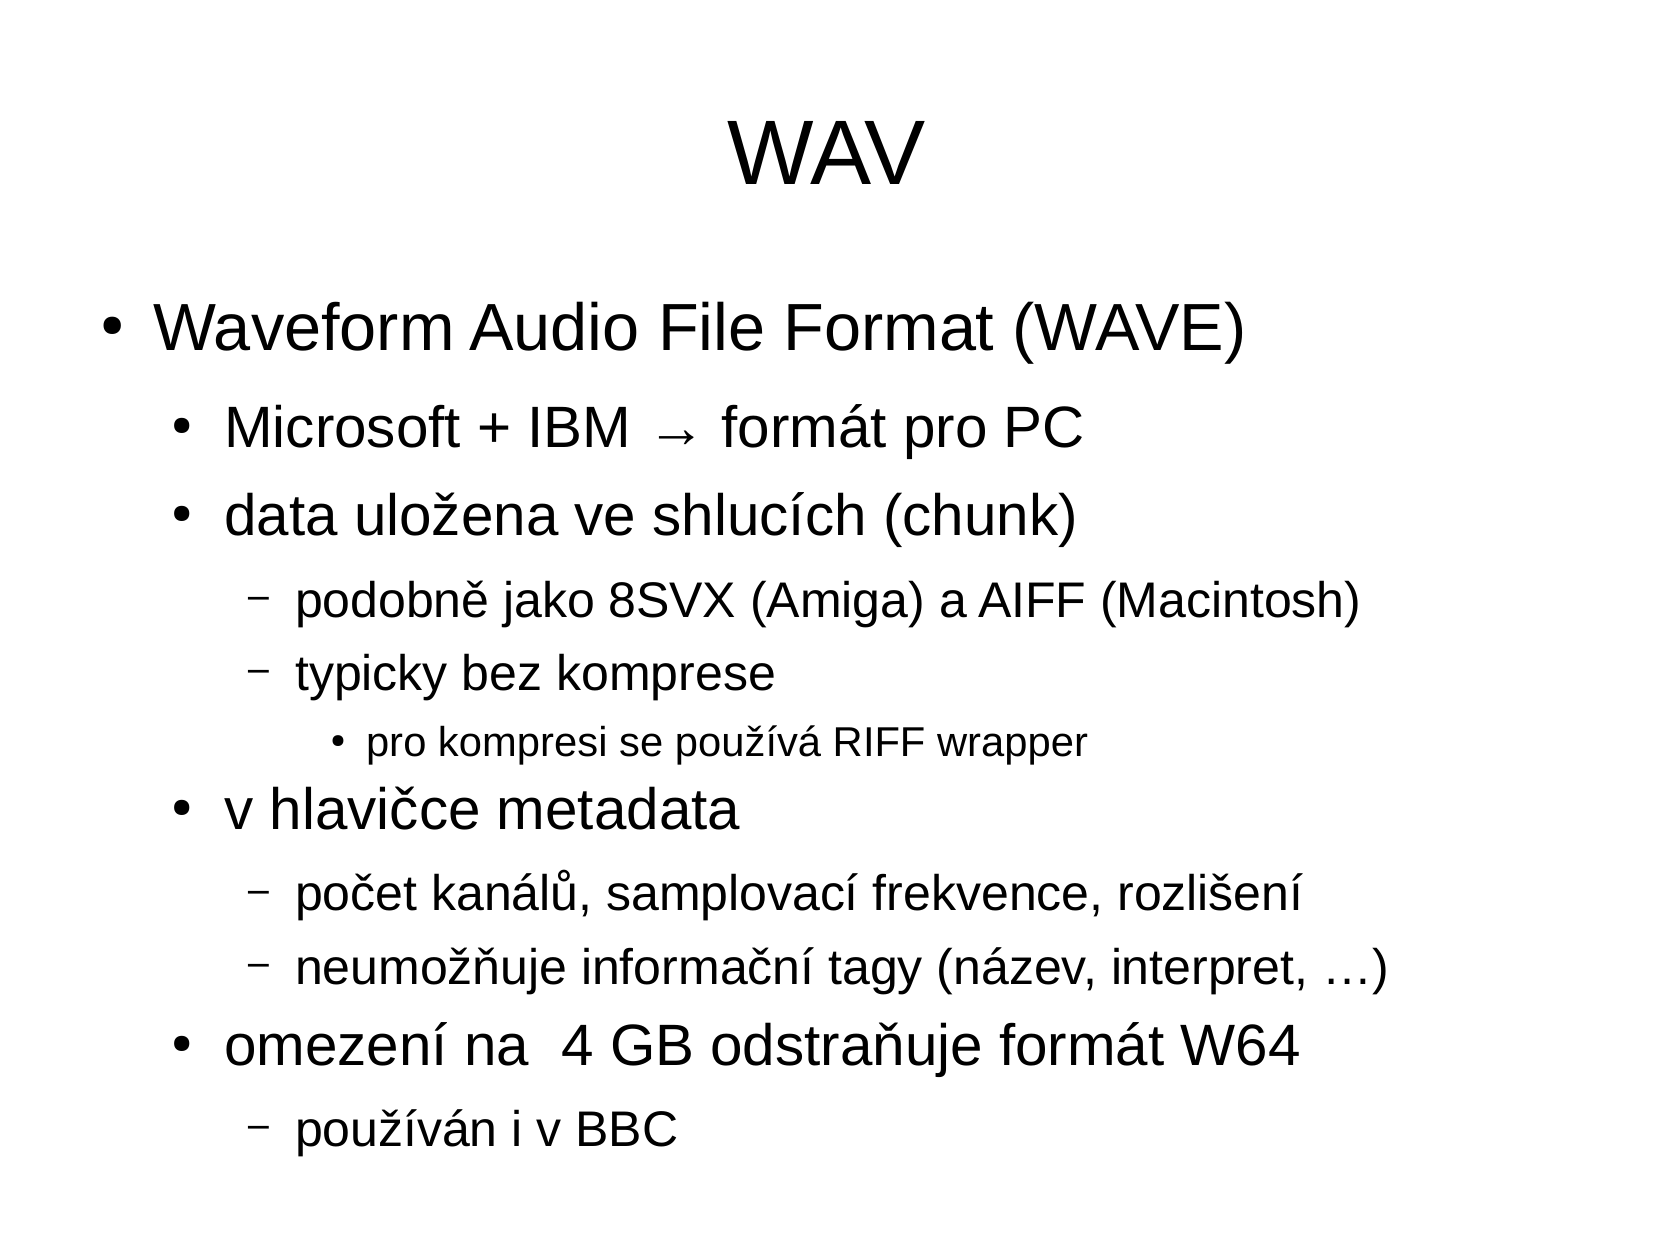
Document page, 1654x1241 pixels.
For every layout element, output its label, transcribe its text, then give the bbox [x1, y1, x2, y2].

title WAV [82, 49, 1571, 257]
list Waveform Audio File Format (WAVE) Microsoft + IBM → formát pro PC data uložena ve shlucích (chunk) podobně jako 8SVX (Amiga) a AIFF (Macintosh) typicky bez komprese pro kompresi se používá RIFF wrapper v hlavičce metadata počet kanálů, samplovací frekvence, rozlišení neumožňuje informační tagy (název, interpret, …) omezení na 4 GB odstraňuje formát W64 používán i v BBC [82, 290, 1571, 1109]
